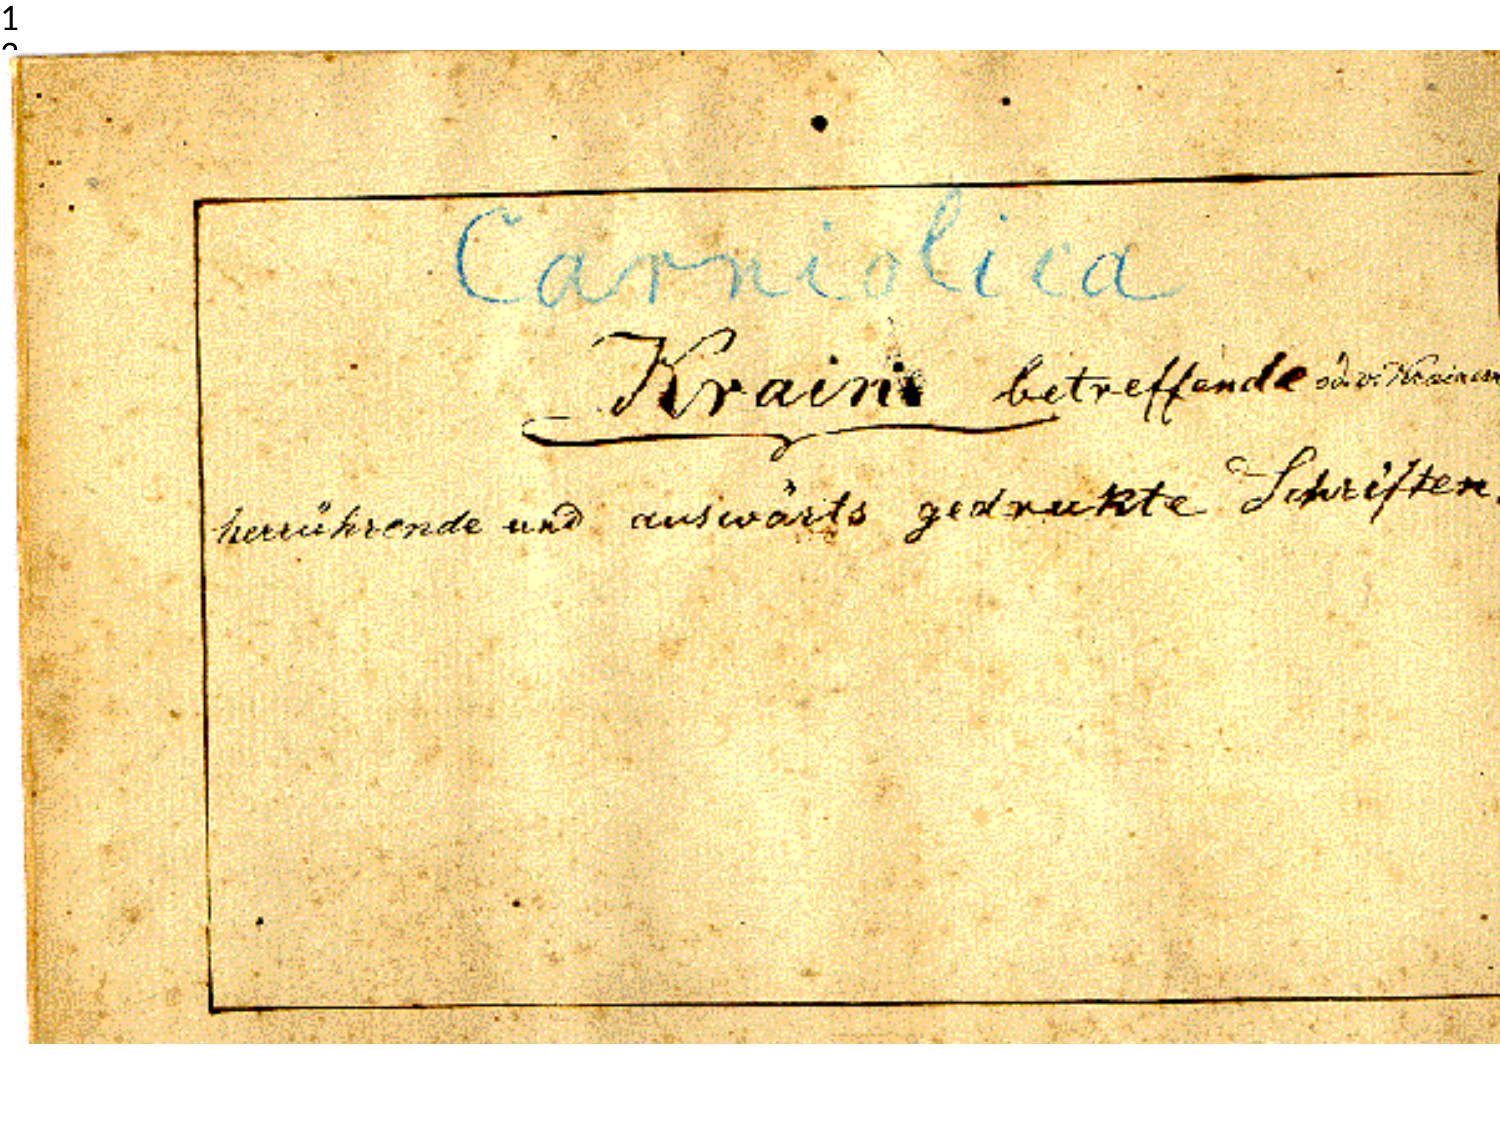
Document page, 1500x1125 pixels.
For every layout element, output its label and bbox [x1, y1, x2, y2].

picture [0, 50, 1500, 1044]
